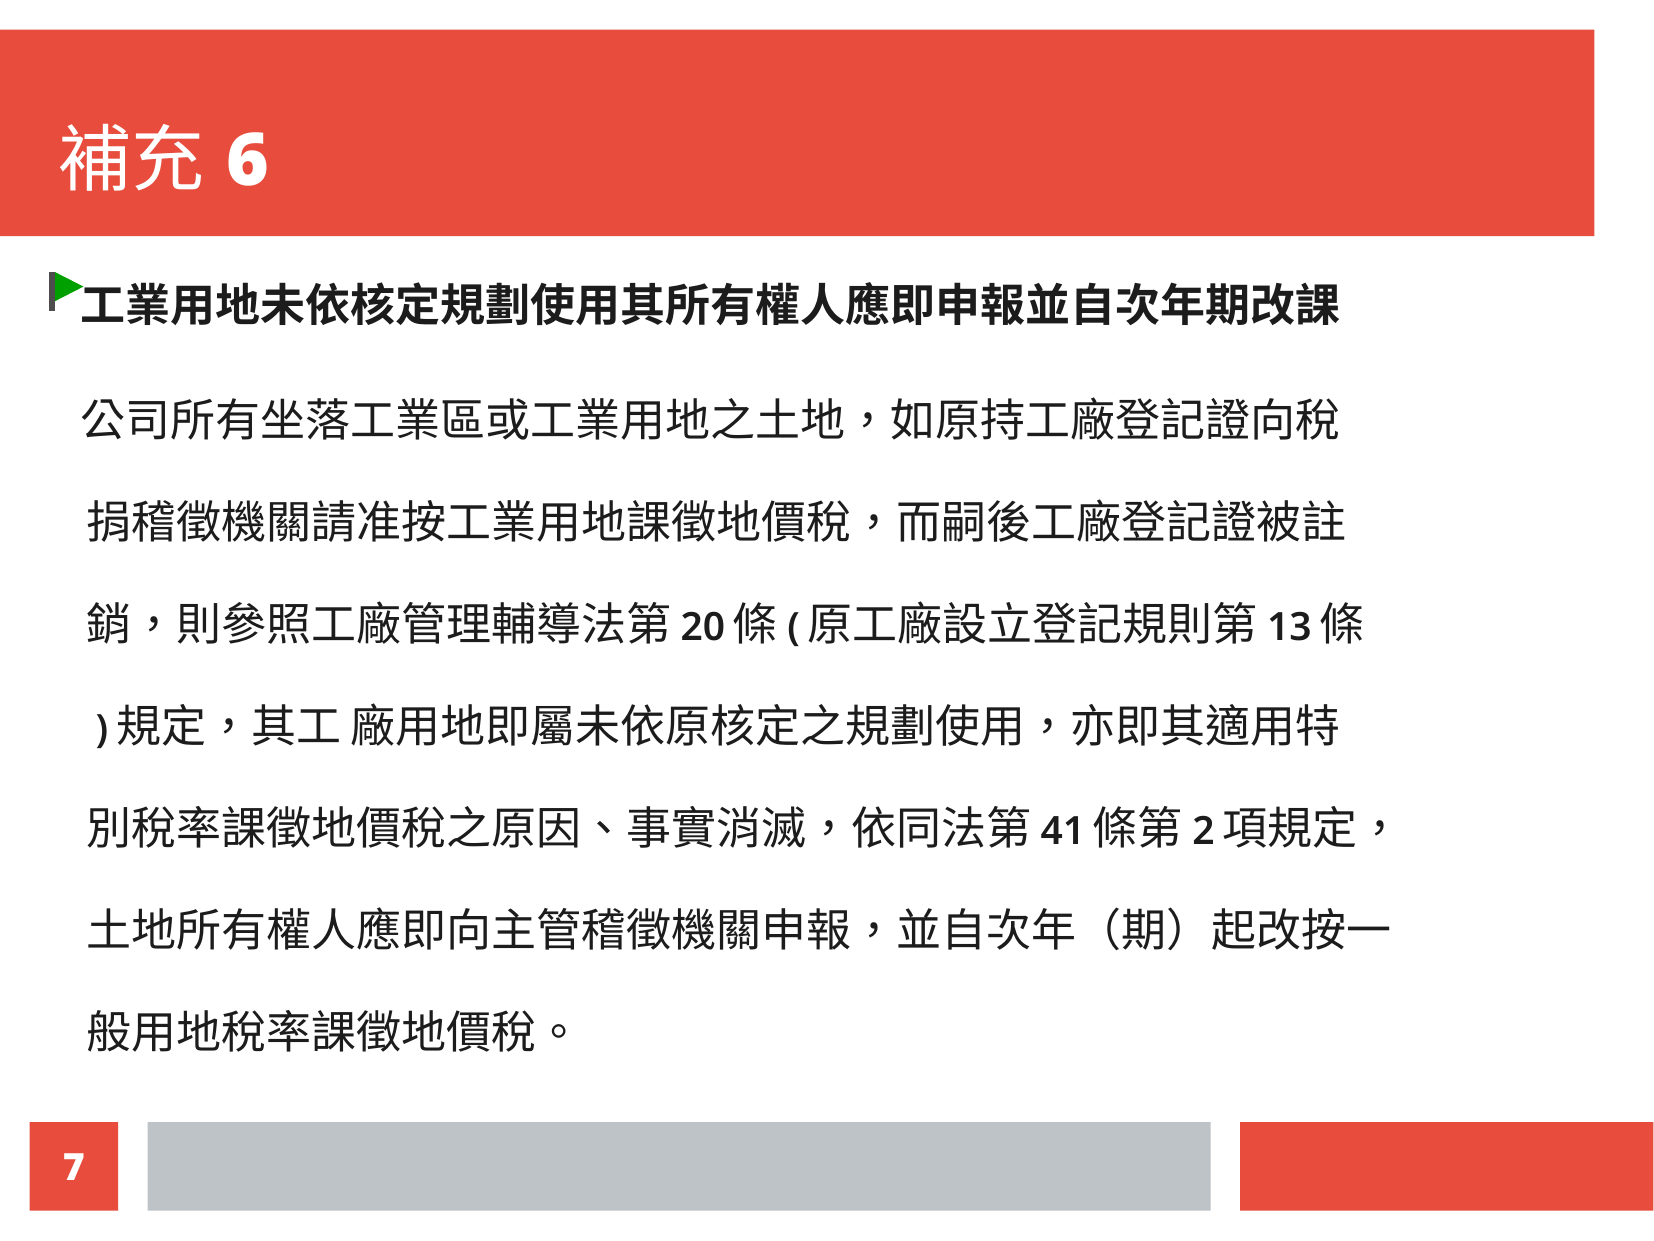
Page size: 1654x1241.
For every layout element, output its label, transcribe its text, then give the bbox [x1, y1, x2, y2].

title 補充6 [59, 59, 1595, 207]
list 工業用地未依核定規劃使用其所有權人應即申報並自次年期改課 公司所有坐落工業區或工業用地之土地，如原持工廠登記證向稅 捐稽徵機關請准按工業用地課徵地價稅，而嗣後工廠登記證被註 銷，則參照工廠管理輔導法第20條(原工廠設立登記規則第13條 )規定，其工 廠用地即屬未依原核定之規劃使用，亦即其適用特 別稅率課徵地價稅之原因、事實消滅，依同法第41條第2項規定， 土地所有權人應即向主管稽徵機關申報，並自次年（期）起改按一 般用地稅率課徵地價稅。 [41, 236, 1630, 1075]
picture [47, 271, 85, 313]
